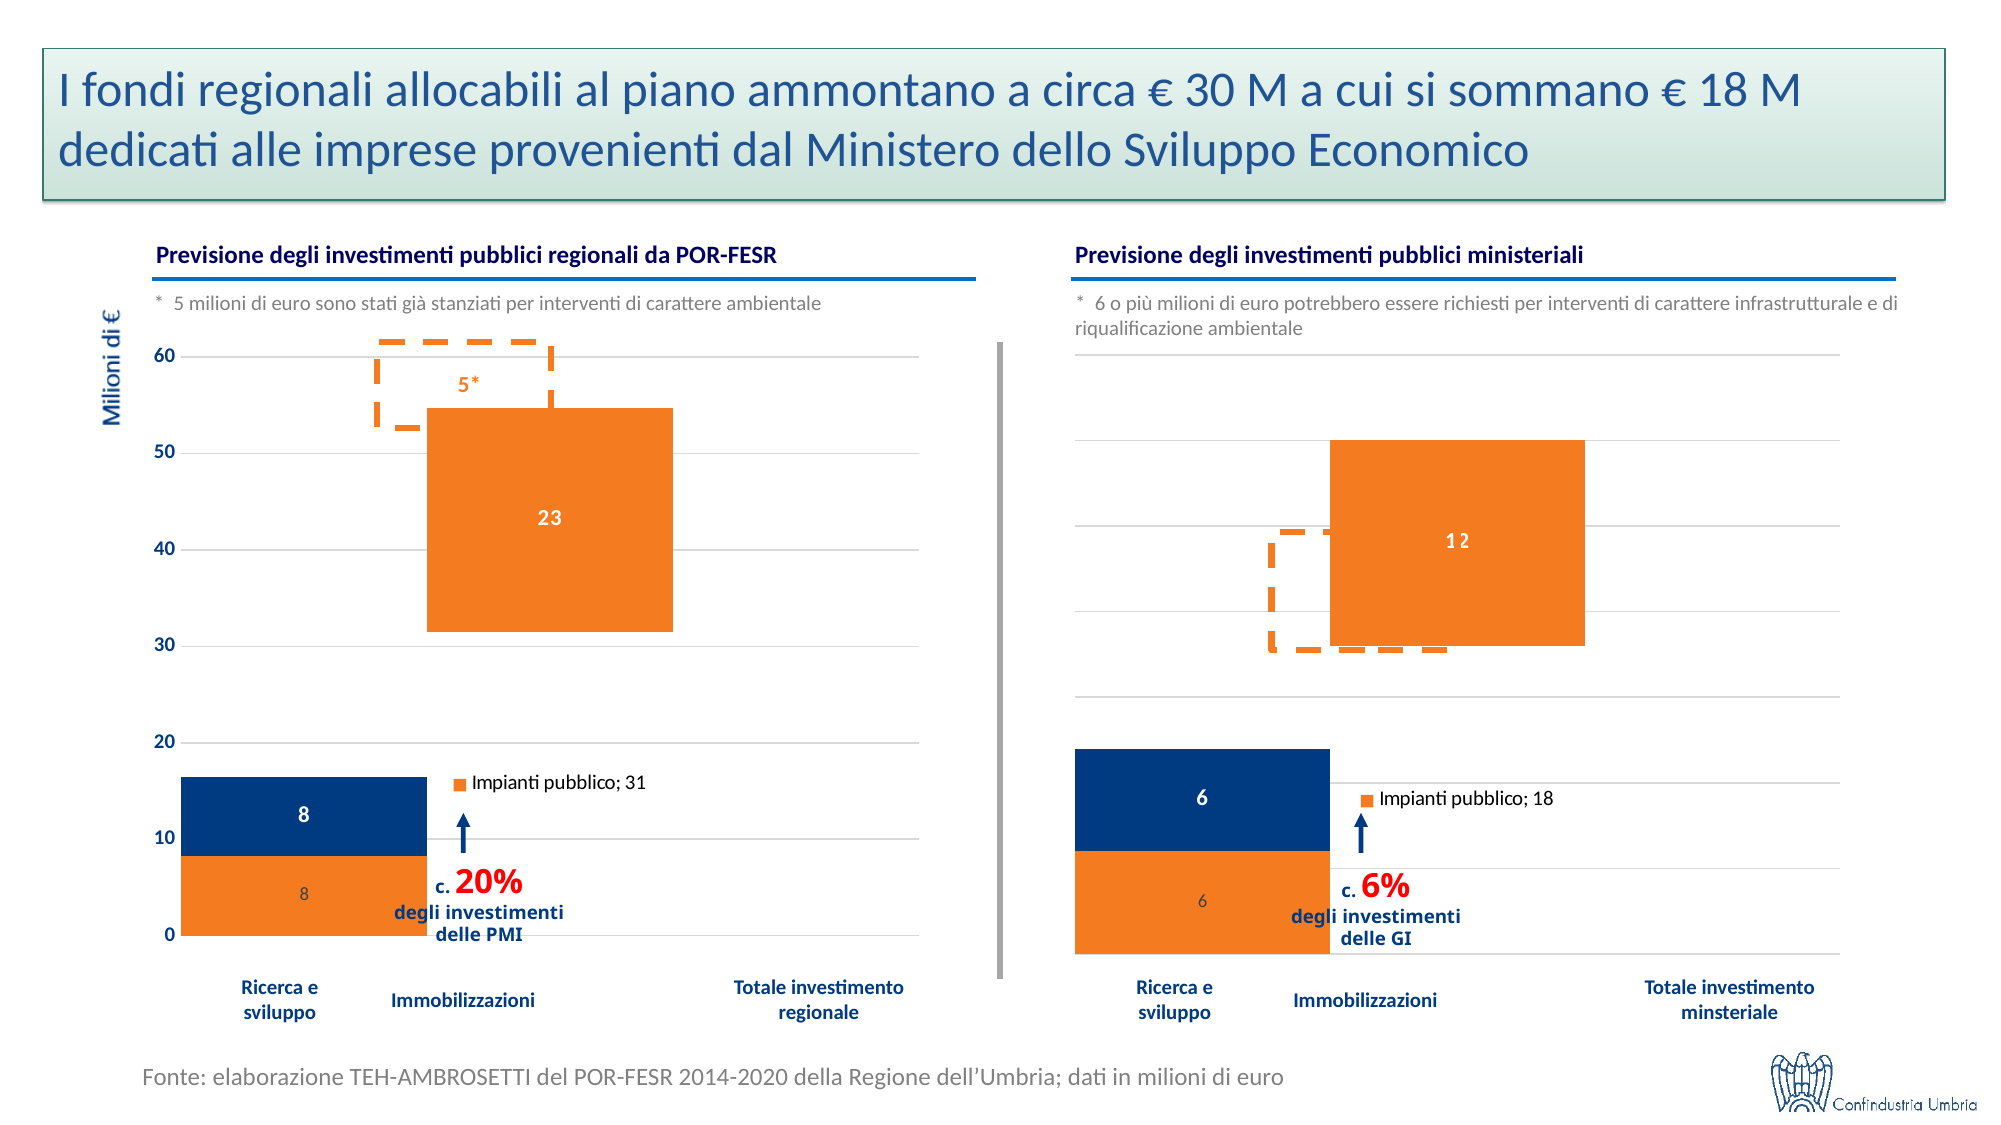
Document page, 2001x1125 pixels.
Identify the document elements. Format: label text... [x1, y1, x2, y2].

text_box Totale investimento minsteriale [1603, 966, 1857, 1032]
text_box Previsione degli investimenti pubblici ministeriali [1070, 234, 1908, 285]
text_box * 6 o più milioni di euro potrebbero essere richiesti per interventi di carattere infrastrutturale e di riqualificazione ambientale [1070, 285, 1908, 343]
text_box c. 6% degli investimenti delle GI [1274, 857, 1478, 957]
text_box Immobilizzazioni [1260, 979, 1471, 1019]
text_box Ricerca e sviluppo [201, 966, 359, 1032]
picture [75, 272, 143, 482]
picture [1770, 1023, 1985, 1115]
text_box Previsione degli investimenti pubblici regionali da POR-FESR [151, 234, 989, 285]
text_box Ricerca e sviluppo [1096, 966, 1254, 1032]
text_box Fonte: elaborazione TEH-AMBROSETTI del POR-FESR 2014-2020 della Regione dell’Umbria; dati in milioni di euro [137, 1056, 1733, 1092]
chart [137, 334, 935, 959]
title I fondi regionali allocabili al piano ammontano a circa € 30 M a cui si sommano € 18 M dedicati alle imprese provenienti dal Ministero dello Sviluppo Economico [43, 48, 1945, 201]
chart [1059, 342, 1857, 967]
text_box c. 20% degli investimenti delle PMI [373, 852, 585, 953]
text_box * 5 milioni di euro sono stati già stanziati per interventi di carattere ambientale [149, 285, 986, 343]
text_box Totale investimento regionale [692, 966, 946, 1032]
text_box 5* [428, 361, 511, 404]
text_box Immobilizzazioni [359, 979, 568, 1019]
